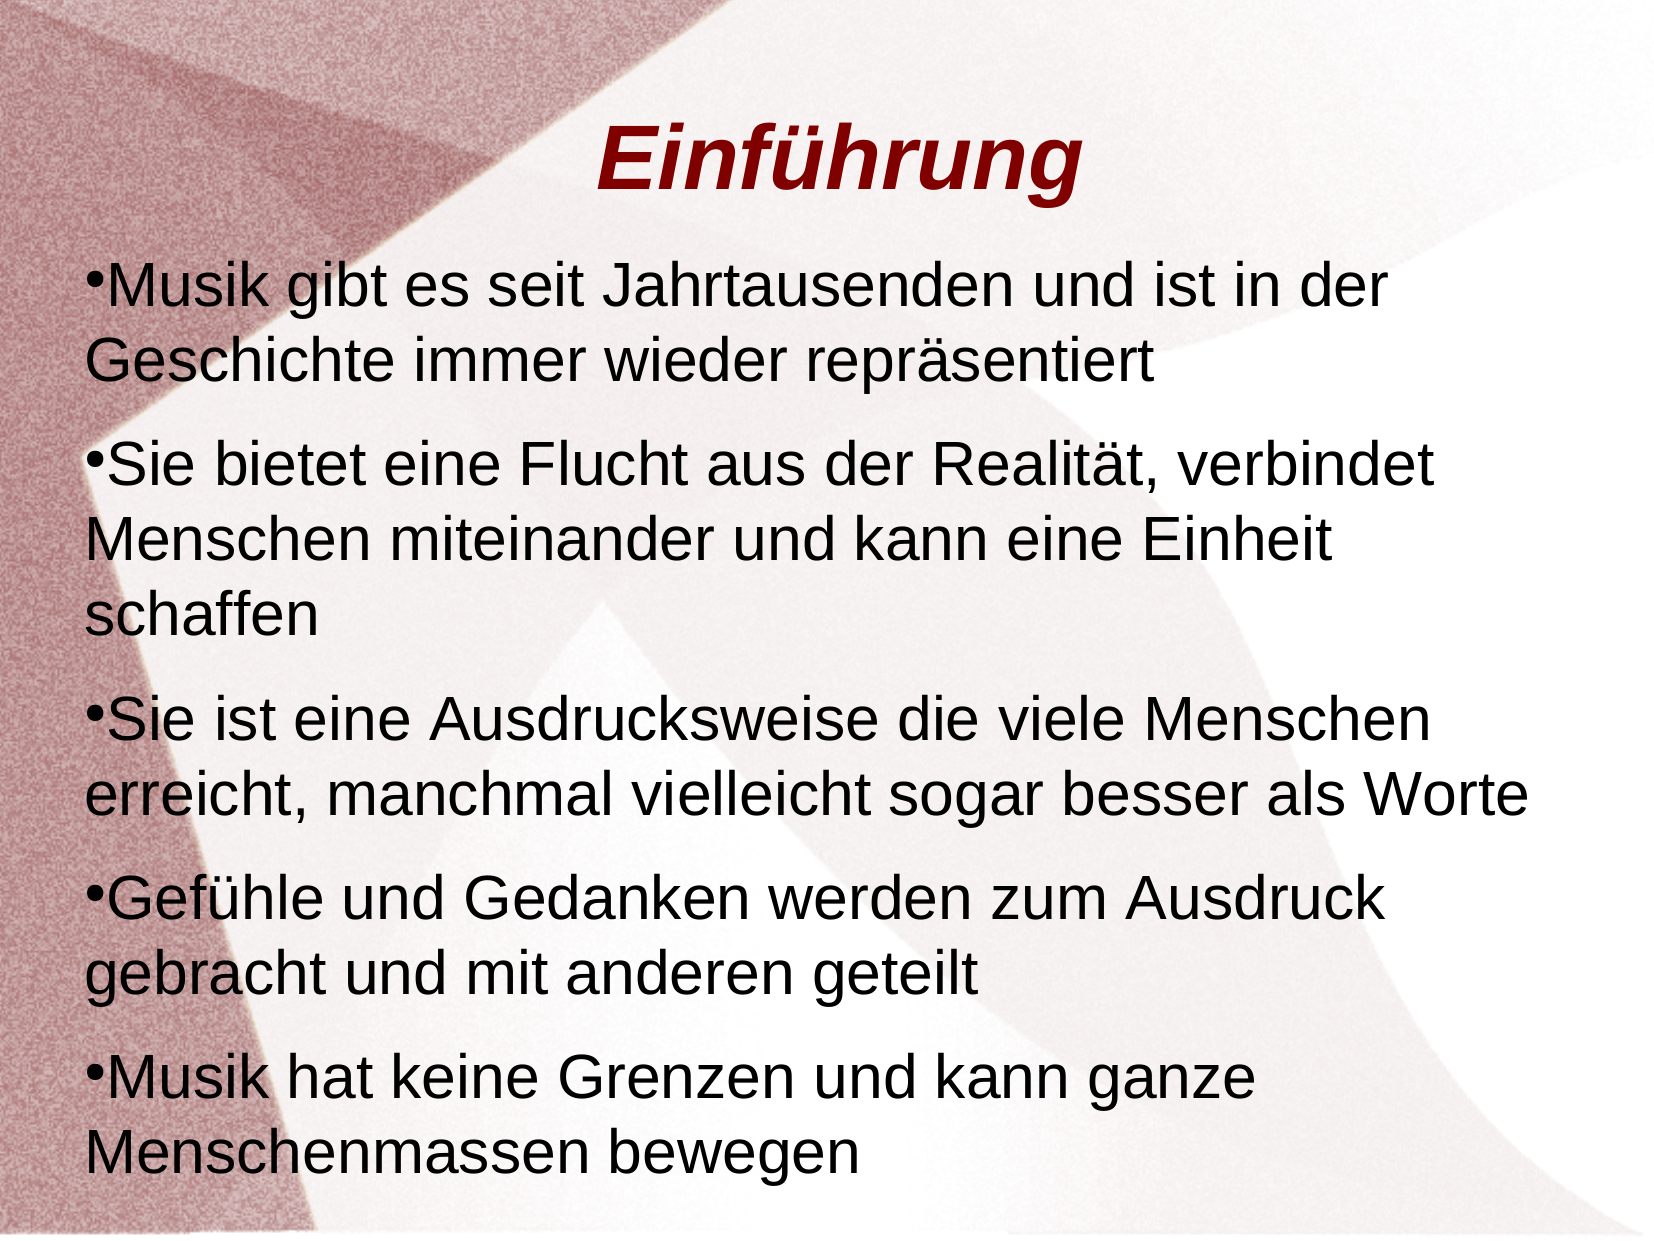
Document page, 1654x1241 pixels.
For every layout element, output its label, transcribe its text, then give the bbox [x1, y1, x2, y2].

title Einführung [596, 49, 1607, 257]
list Musik gibt es seit Jahrtausenden und ist in der Geschichte immer wieder repräsentiert Sie bietet eine Flucht aus der Realität, verbindet Menschen miteinander und kann eine Einheit schaffen Sie ist eine Ausdrucksweise die viele Menschen erreicht, manchmal vielleicht sogar besser als Worte Gefühle und Gedanken werden zum Ausdruck gebracht und mit anderen geteilt Musik hat keine Grenzen und kann ganze Menschenmassen bewegen [84, 243, 1573, 1241]
